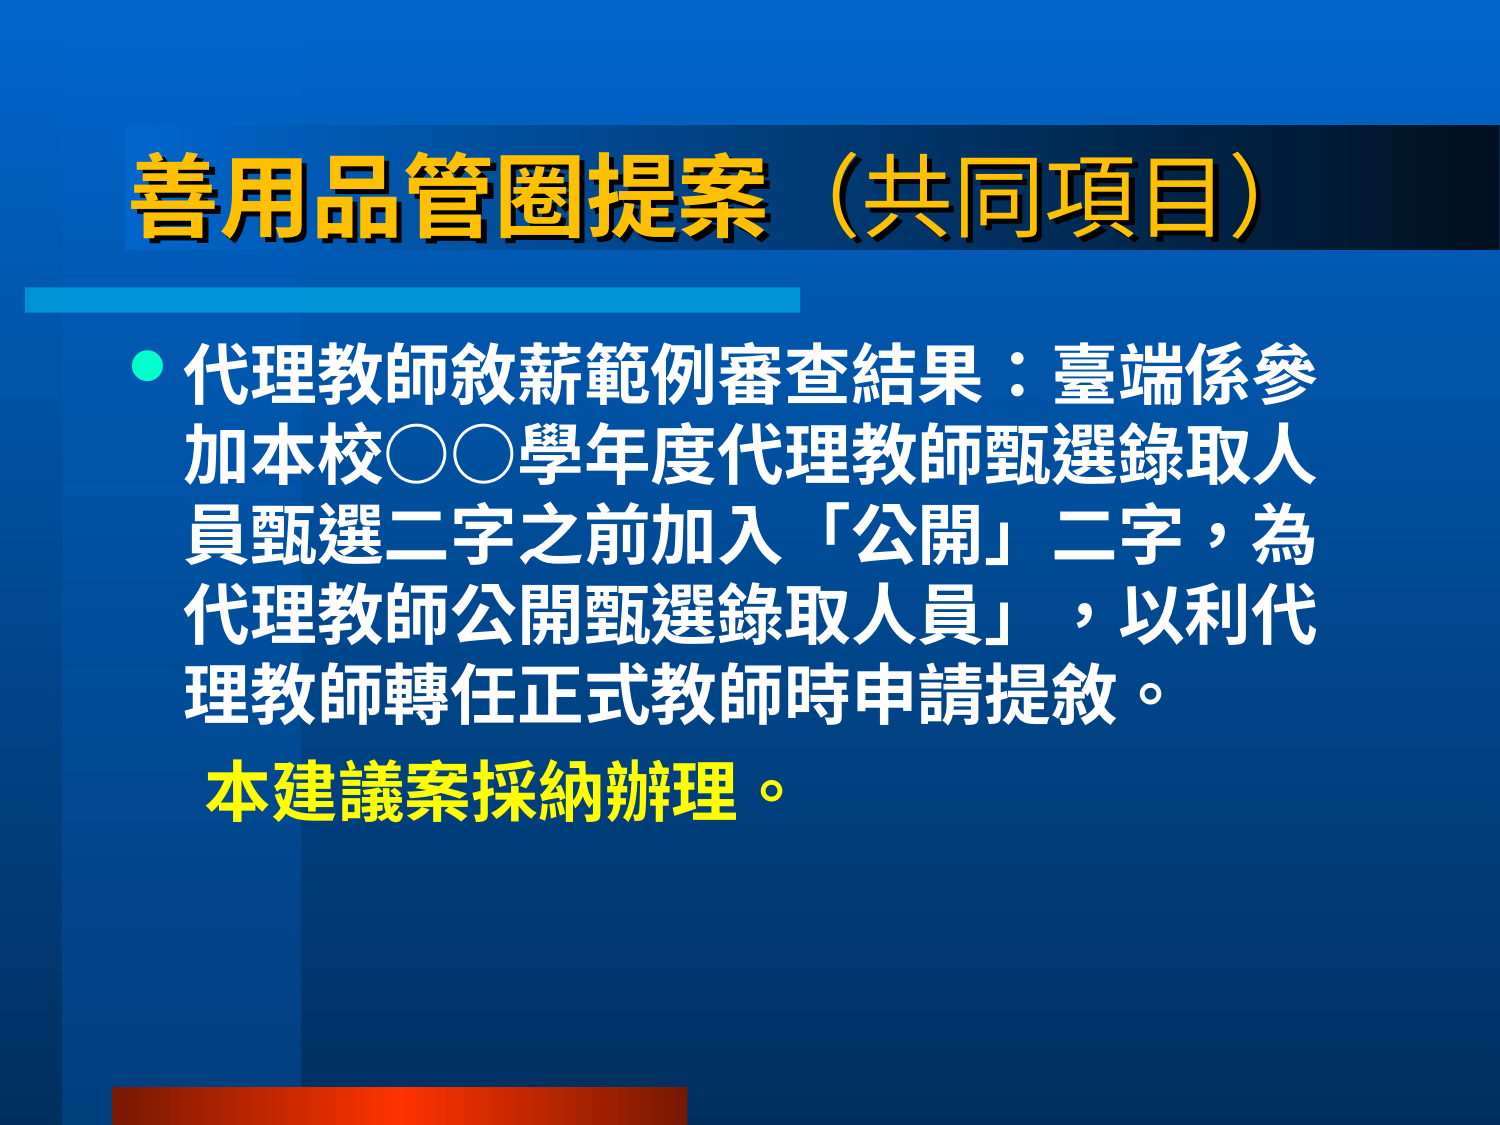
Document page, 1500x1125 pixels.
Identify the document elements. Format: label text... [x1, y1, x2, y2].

list 代理教師敘薪範例審查結果：臺端係參加本校○○學年度代理教師甄選錄取人員甄選二字之前加入「公開」二字，為代理教師公開甄選錄取人員」，以利代理教師轉任正式教師時申請提敘。 本建議案採納辦理。 [112, 324, 1388, 1071]
title 善用品管圈提案（共同項目） [112, 99, 1388, 288]
